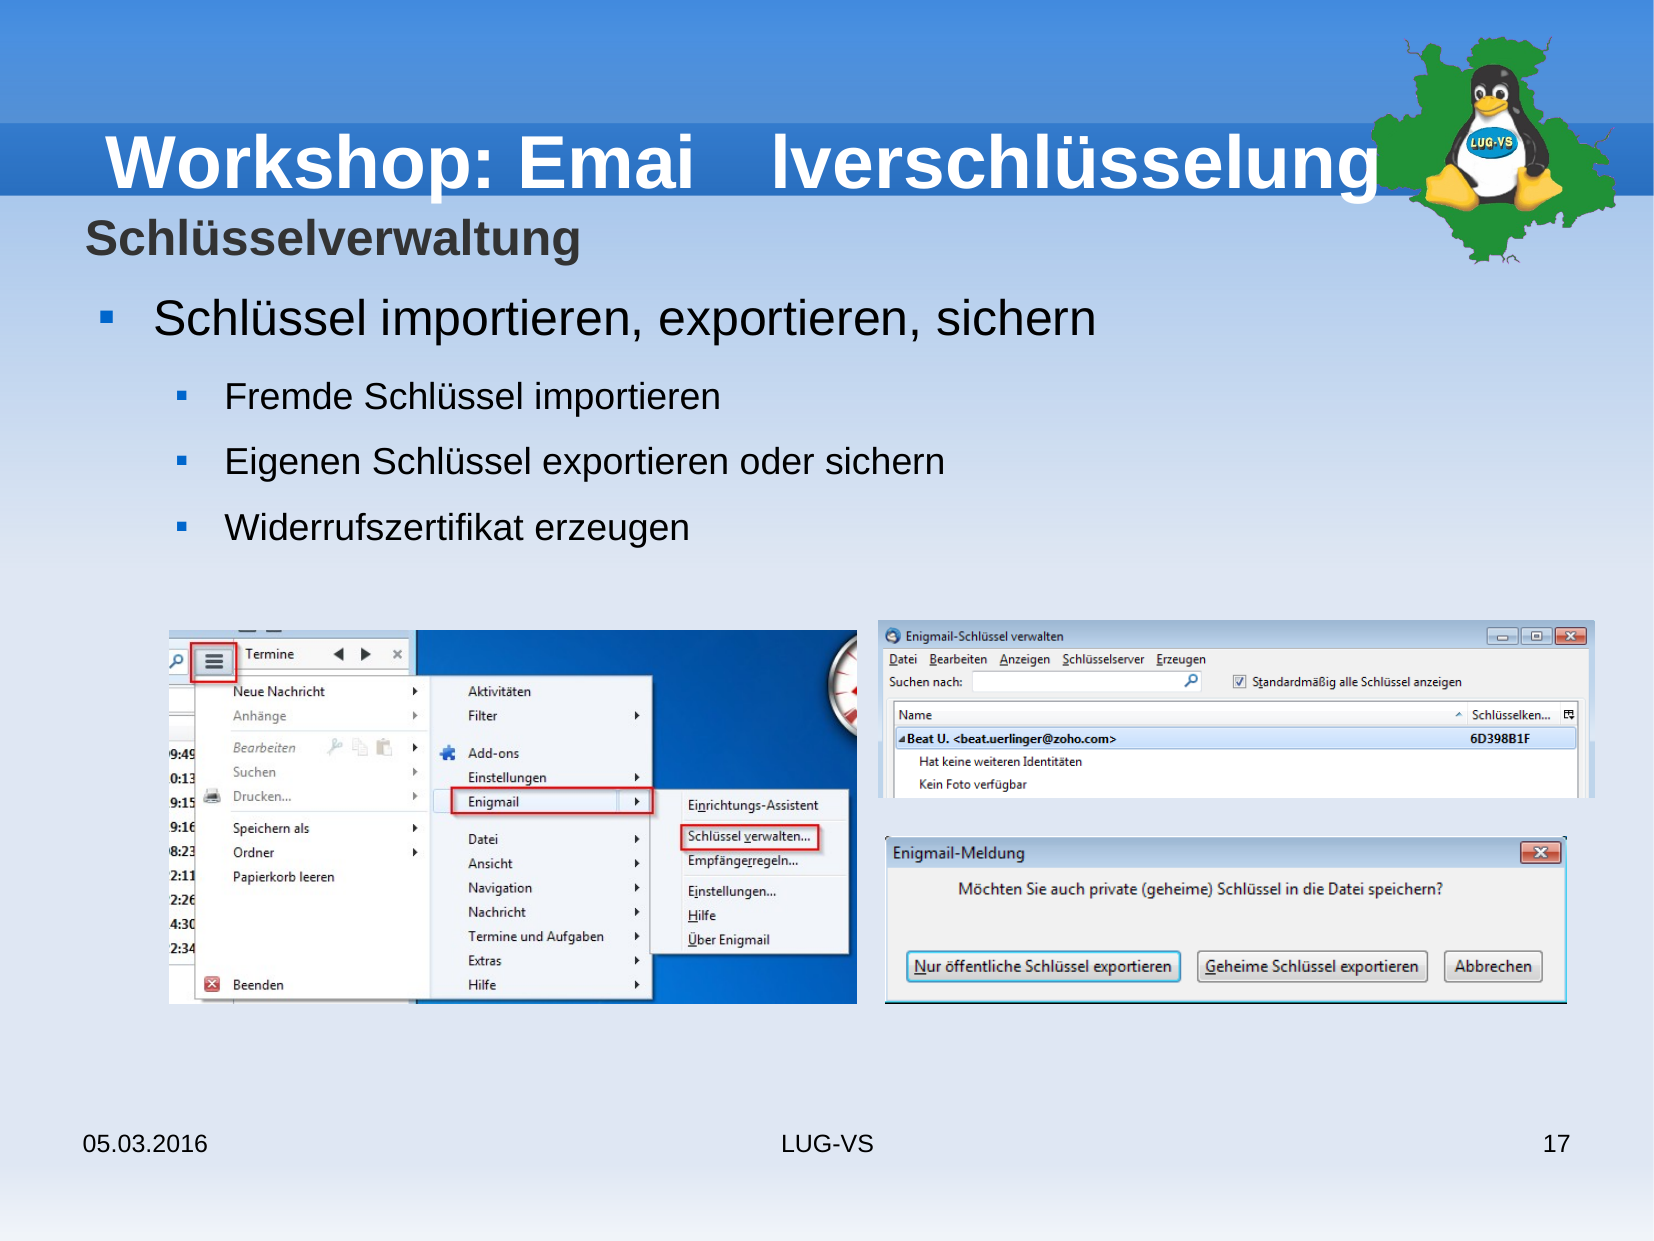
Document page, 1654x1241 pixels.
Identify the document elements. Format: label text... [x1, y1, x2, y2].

list Schlüssel importieren, exportieren, sichern Fremde Schlüssel importieren Eigenen Schlüssel exportieren oder sichern Widerrufszertifikat erzeugen [82, 290, 1571, 1109]
title Workshop: Emai lverschlüsselung [0, 59, 1489, 267]
picture [0, 0, 1654, 1241]
picture [1489, 137, 1512, 149]
text_box Schlüsselverwaltung [14, 209, 1418, 267]
